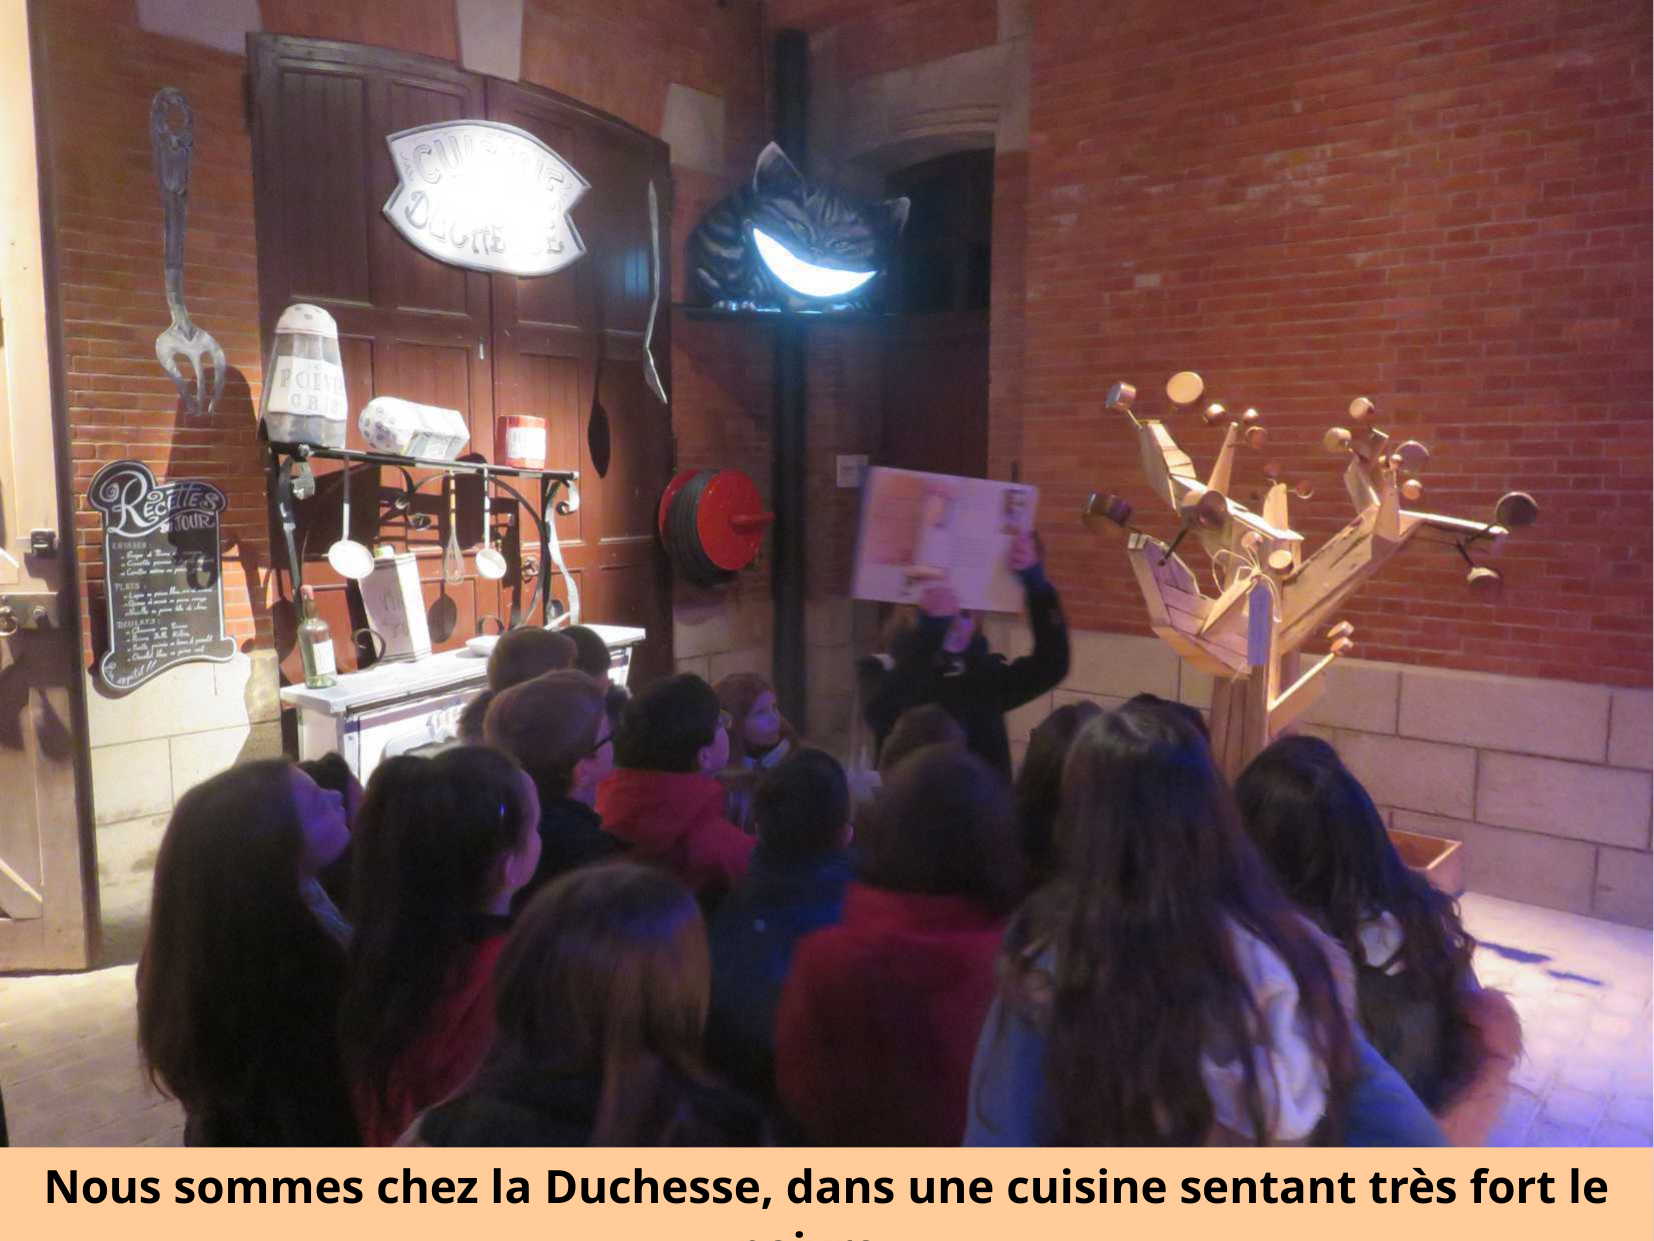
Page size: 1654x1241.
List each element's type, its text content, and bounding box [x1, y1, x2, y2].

text_box Nous sommes chez la Duchesse, dans une cuisine sentant très fort le poivre... [0, 1147, 1654, 1241]
picture [0, 0, 1654, 1147]
